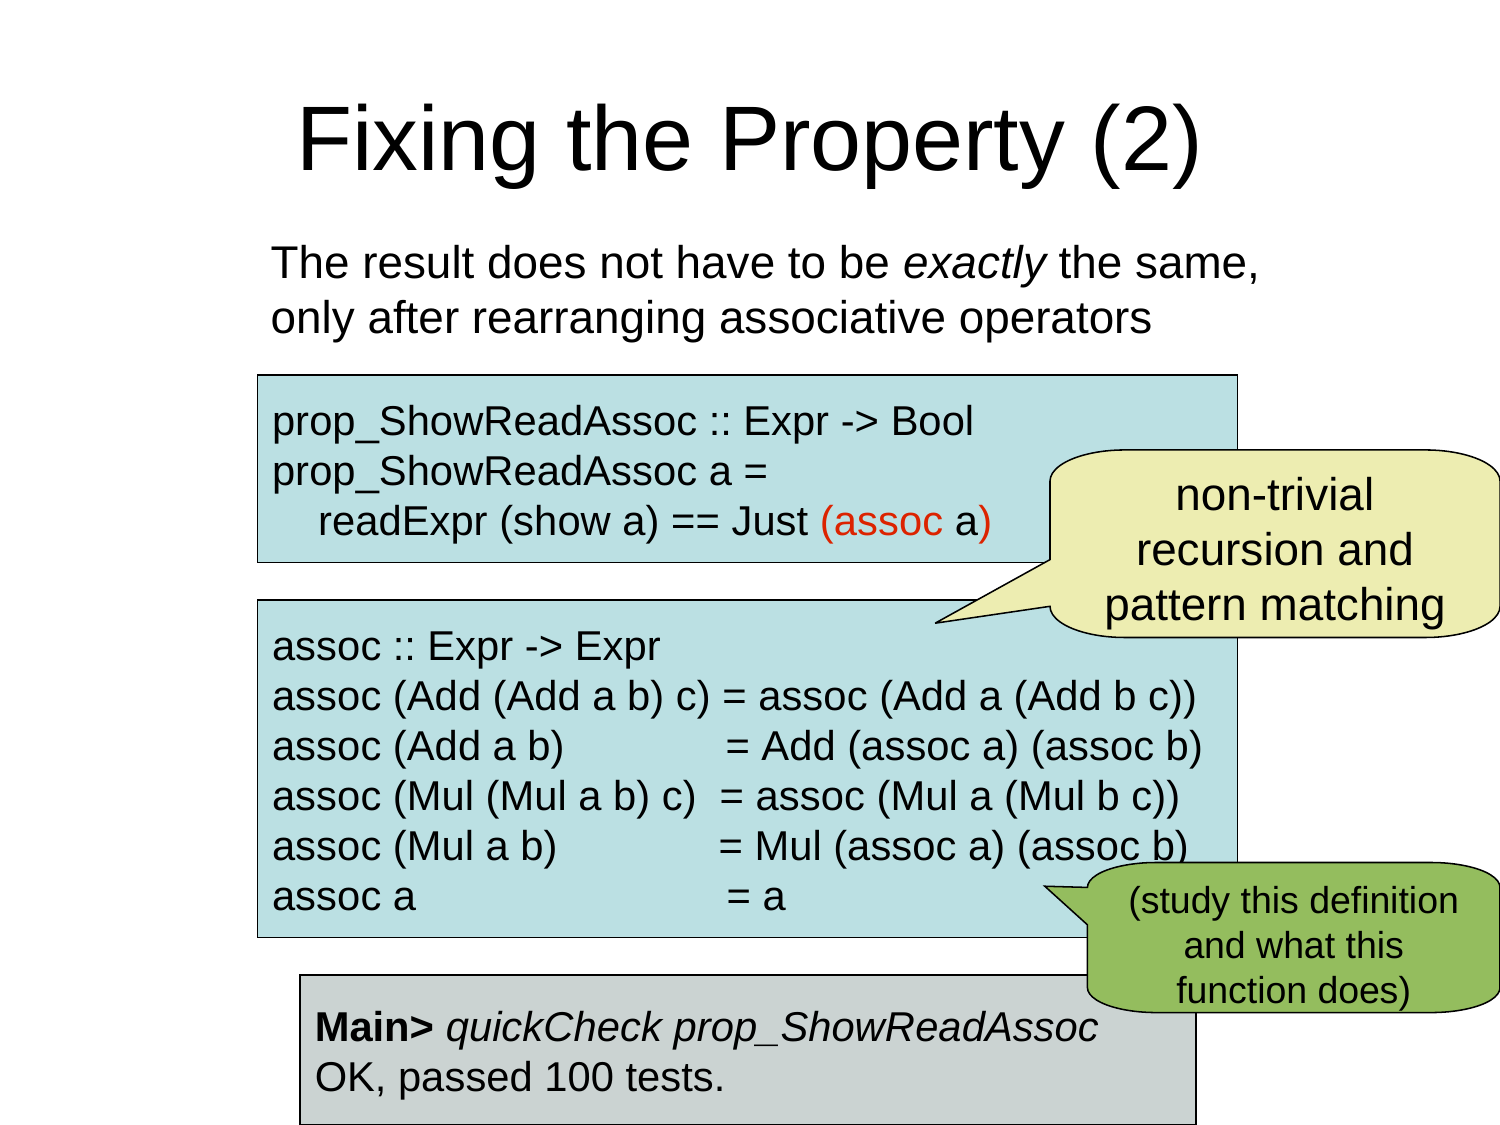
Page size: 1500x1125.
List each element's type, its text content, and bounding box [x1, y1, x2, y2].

text_box assoc :: Expr -> Expr assoc (Add (Add a b) c) = assoc (Add a (Add b c)) assoc (Add a b) = Add (assoc a) (assoc b) assoc (Mul (Mul a b) c) = assoc (Mul a (Mul b c)) assoc (Mul a b) = Mul (assoc a) (assoc b) assoc a = a [257, 599, 1238, 938]
text_box (study this definition and what this function does) [1044, 862, 1500, 1013]
text_box prop_ShowReadAssoc :: Expr -> Bool prop_ShowReadAssoc a = readExpr (show a) == Just (assoc a) [257, 374, 1238, 563]
title Fixing the Property (2) [75, 45, 1426, 233]
text_box non-trivial recursion and pattern matching [935, 449, 1500, 638]
text_box The result does not have to be exactly the same, only after rearranging associative operators [255, 224, 1276, 350]
text_box Main> quickCheck prop_ShowReadAssoc OK, passed 100 tests. [299, 975, 1196, 1125]
